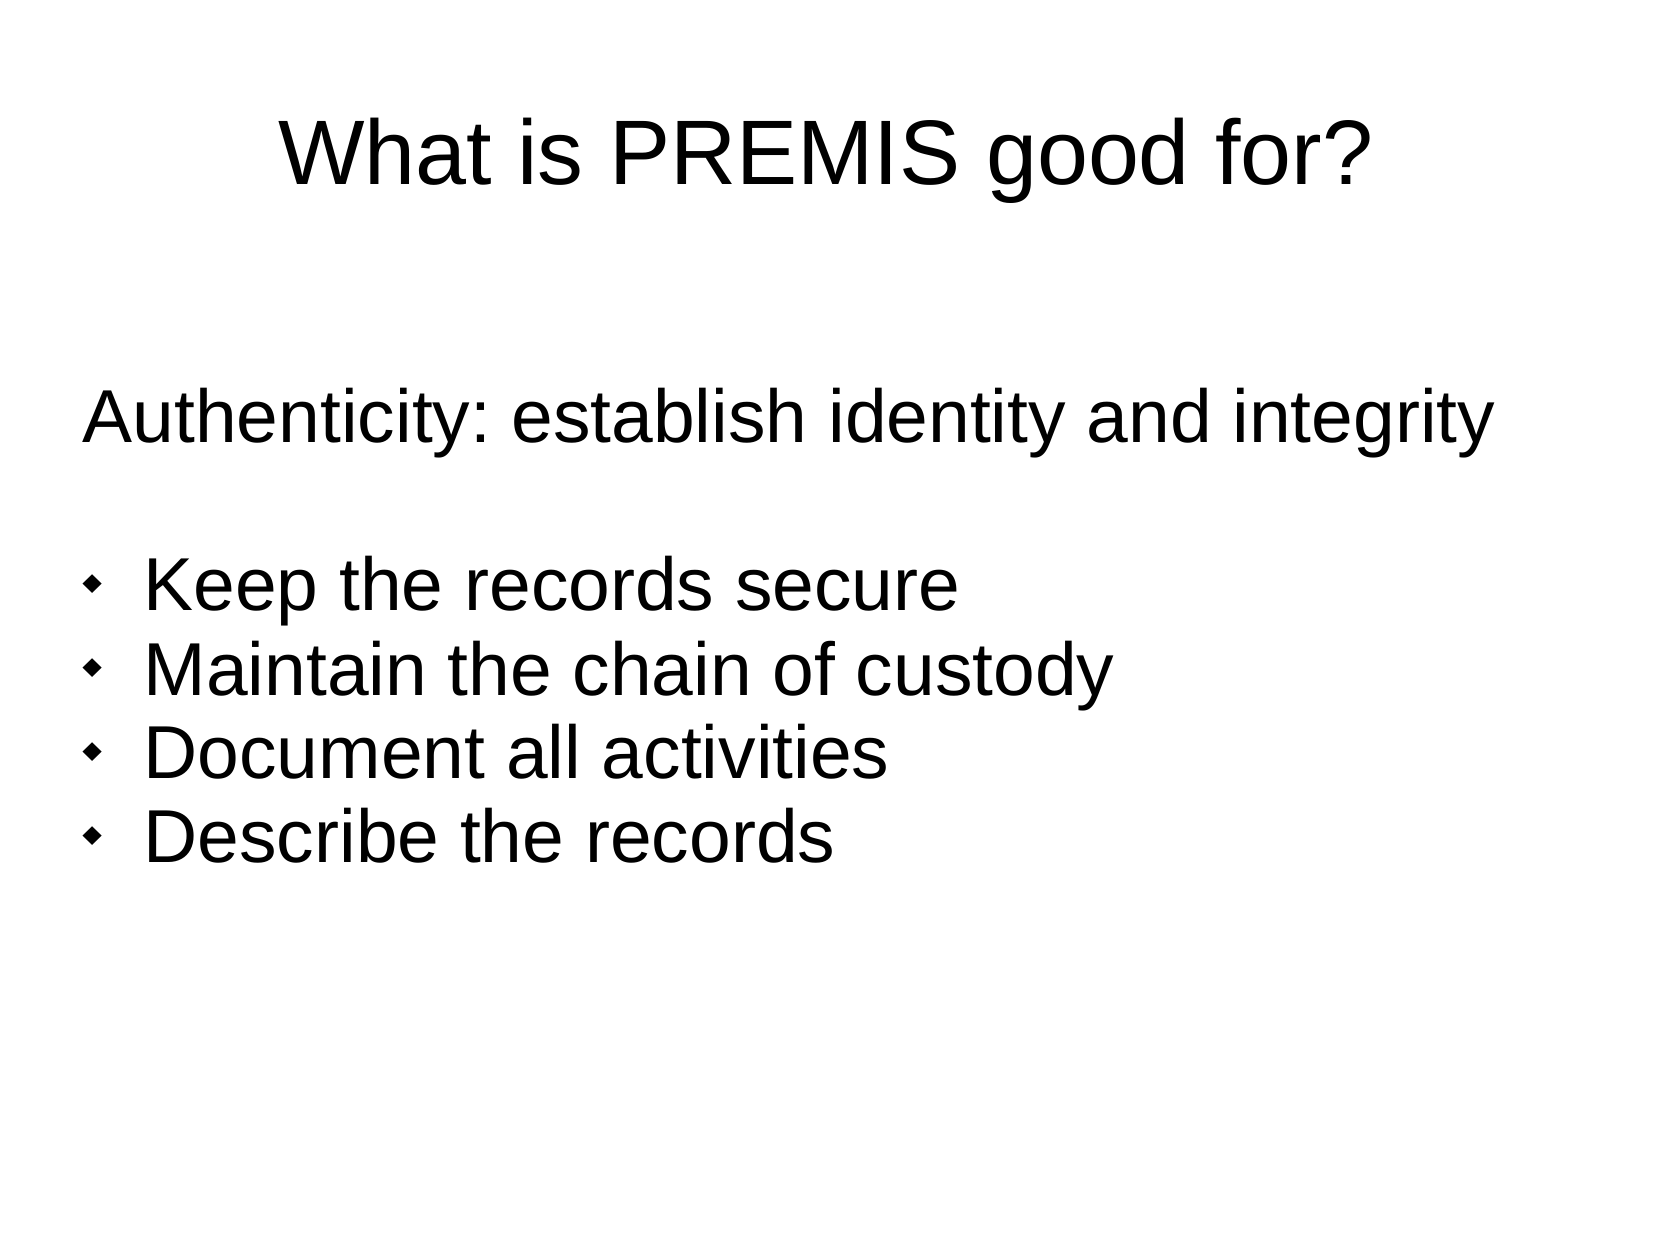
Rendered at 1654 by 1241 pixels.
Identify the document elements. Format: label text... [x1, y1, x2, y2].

subtitle Authenticity: establish identity and integrity Keep the records secure Maintain the chain of custody Document all activities Describe the records [82, 374, 1571, 1179]
title What is PREMIS good for? [82, 56, 1571, 250]
